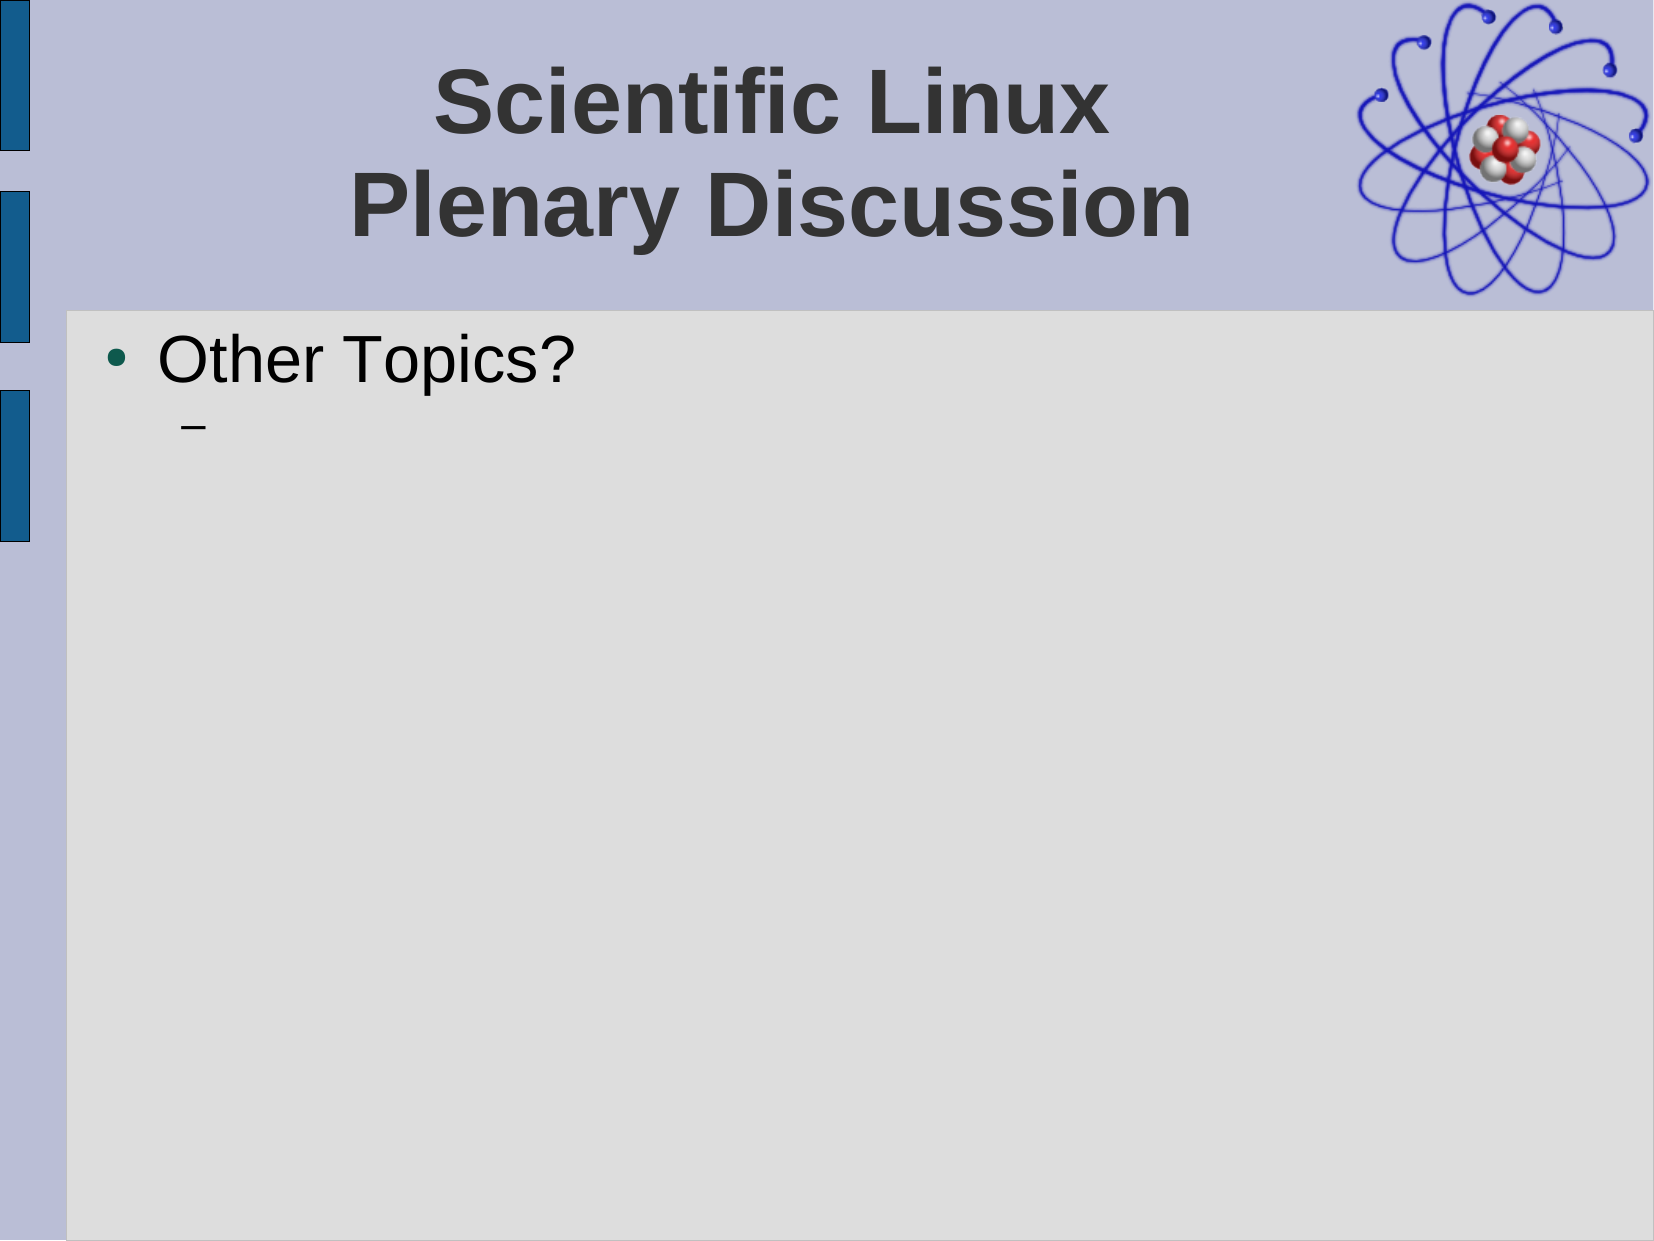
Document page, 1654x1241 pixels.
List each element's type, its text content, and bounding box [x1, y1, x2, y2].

list Other Topics? [86, 321, 1576, 1045]
picture [1353, 0, 1654, 301]
title Scientific Linux Plenary Discussion [82, 49, 1353, 257]
